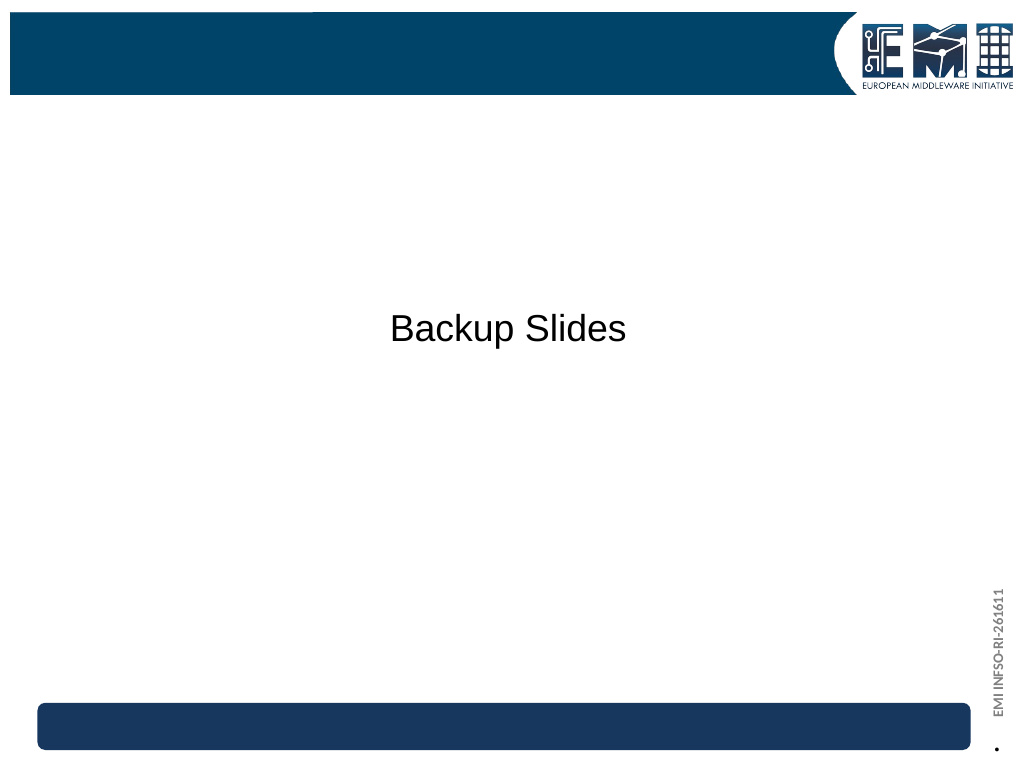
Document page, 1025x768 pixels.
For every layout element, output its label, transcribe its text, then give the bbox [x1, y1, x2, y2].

picture [862, 23, 1013, 89]
picture [9, 12, 16, 95]
picture [19, 12, 857, 95]
text_box Backup Slides [375, 300, 642, 357]
